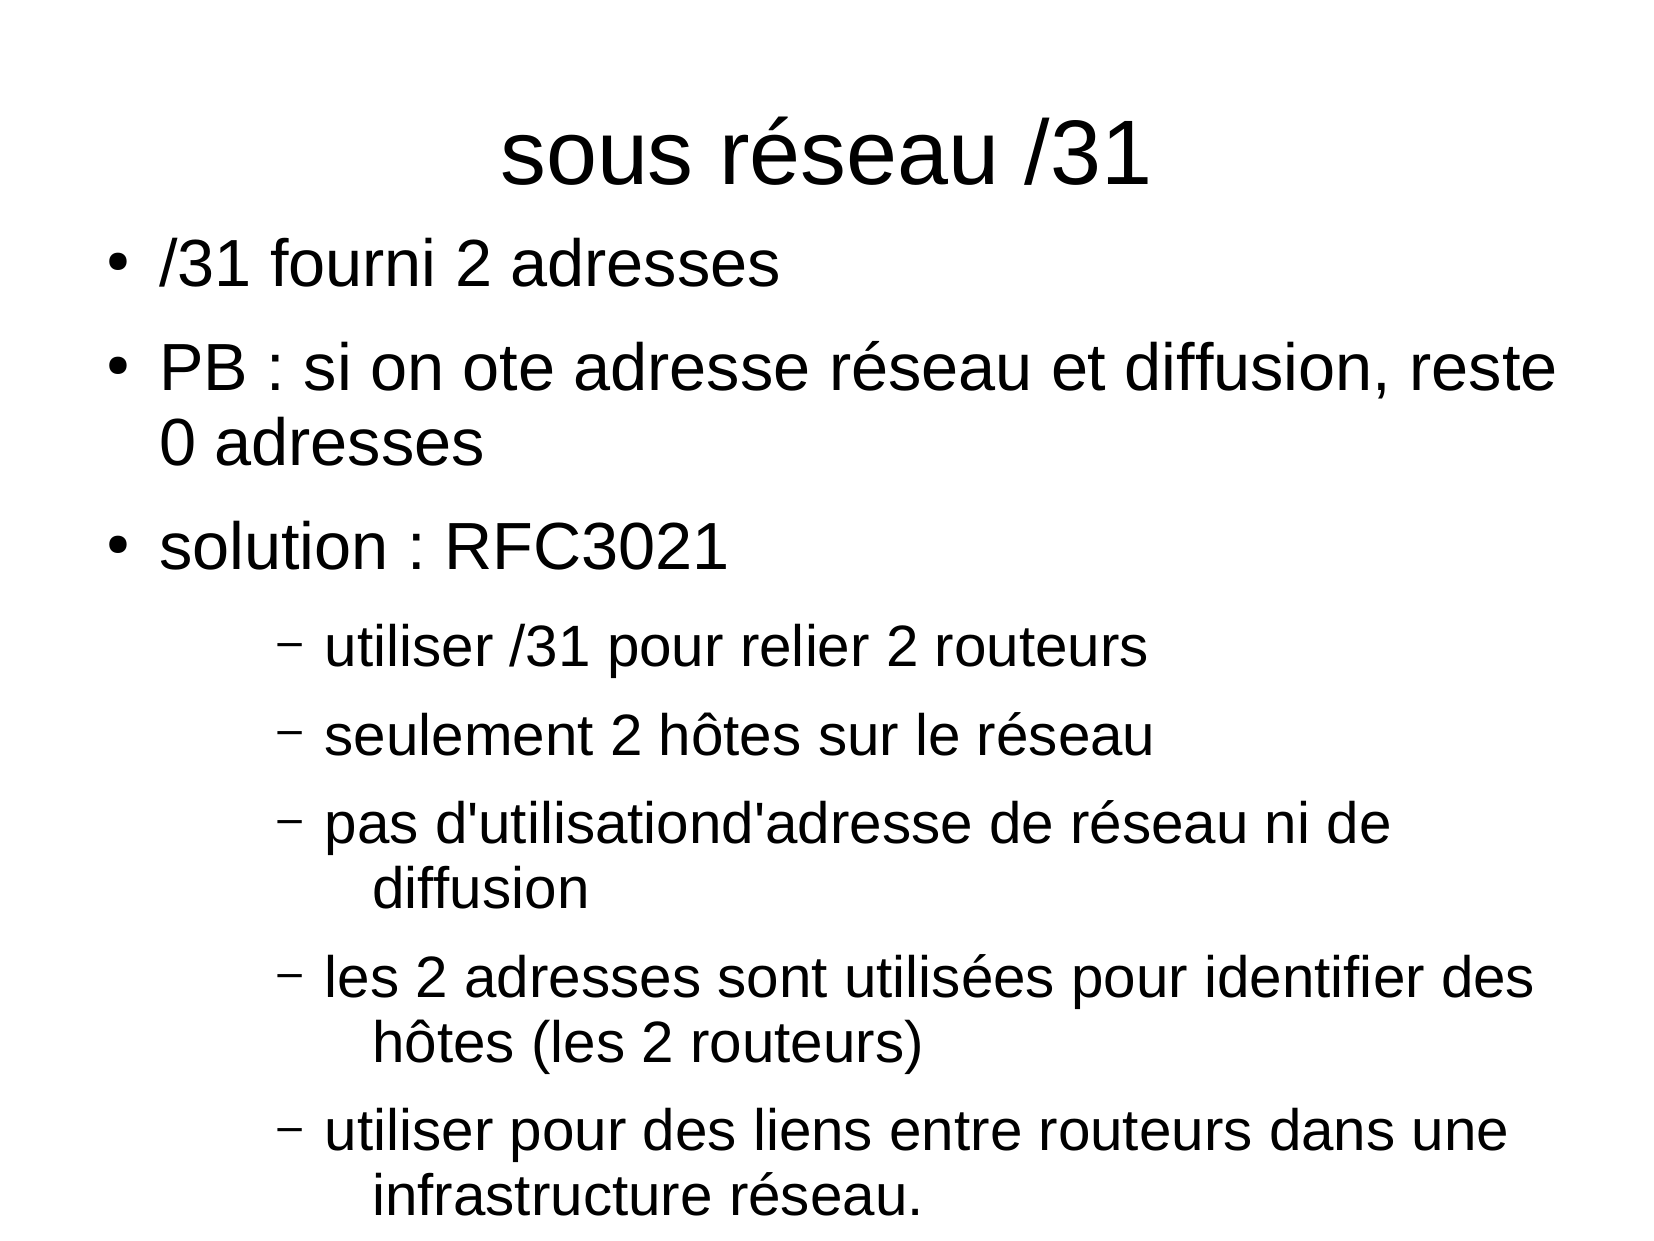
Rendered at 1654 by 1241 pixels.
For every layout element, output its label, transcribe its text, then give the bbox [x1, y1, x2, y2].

title sous réseau /31 [82, 49, 1571, 257]
list /31 fourni 2 adresses PB : si on ote adresse réseau et diffusion, reste 0 adresses solution : RFC3021 utiliser /31 pour relier 2 routeurs seulement 2 hôtes sur le réseau pas d'utilisationd'adresse de réseau ni de diffusion les 2 adresses sont utilisées pour identifier des hôtes (les 2 routeurs) utiliser pour des liens entre routeurs dans une infrastructure réseau. [88, 225, 1577, 1229]
